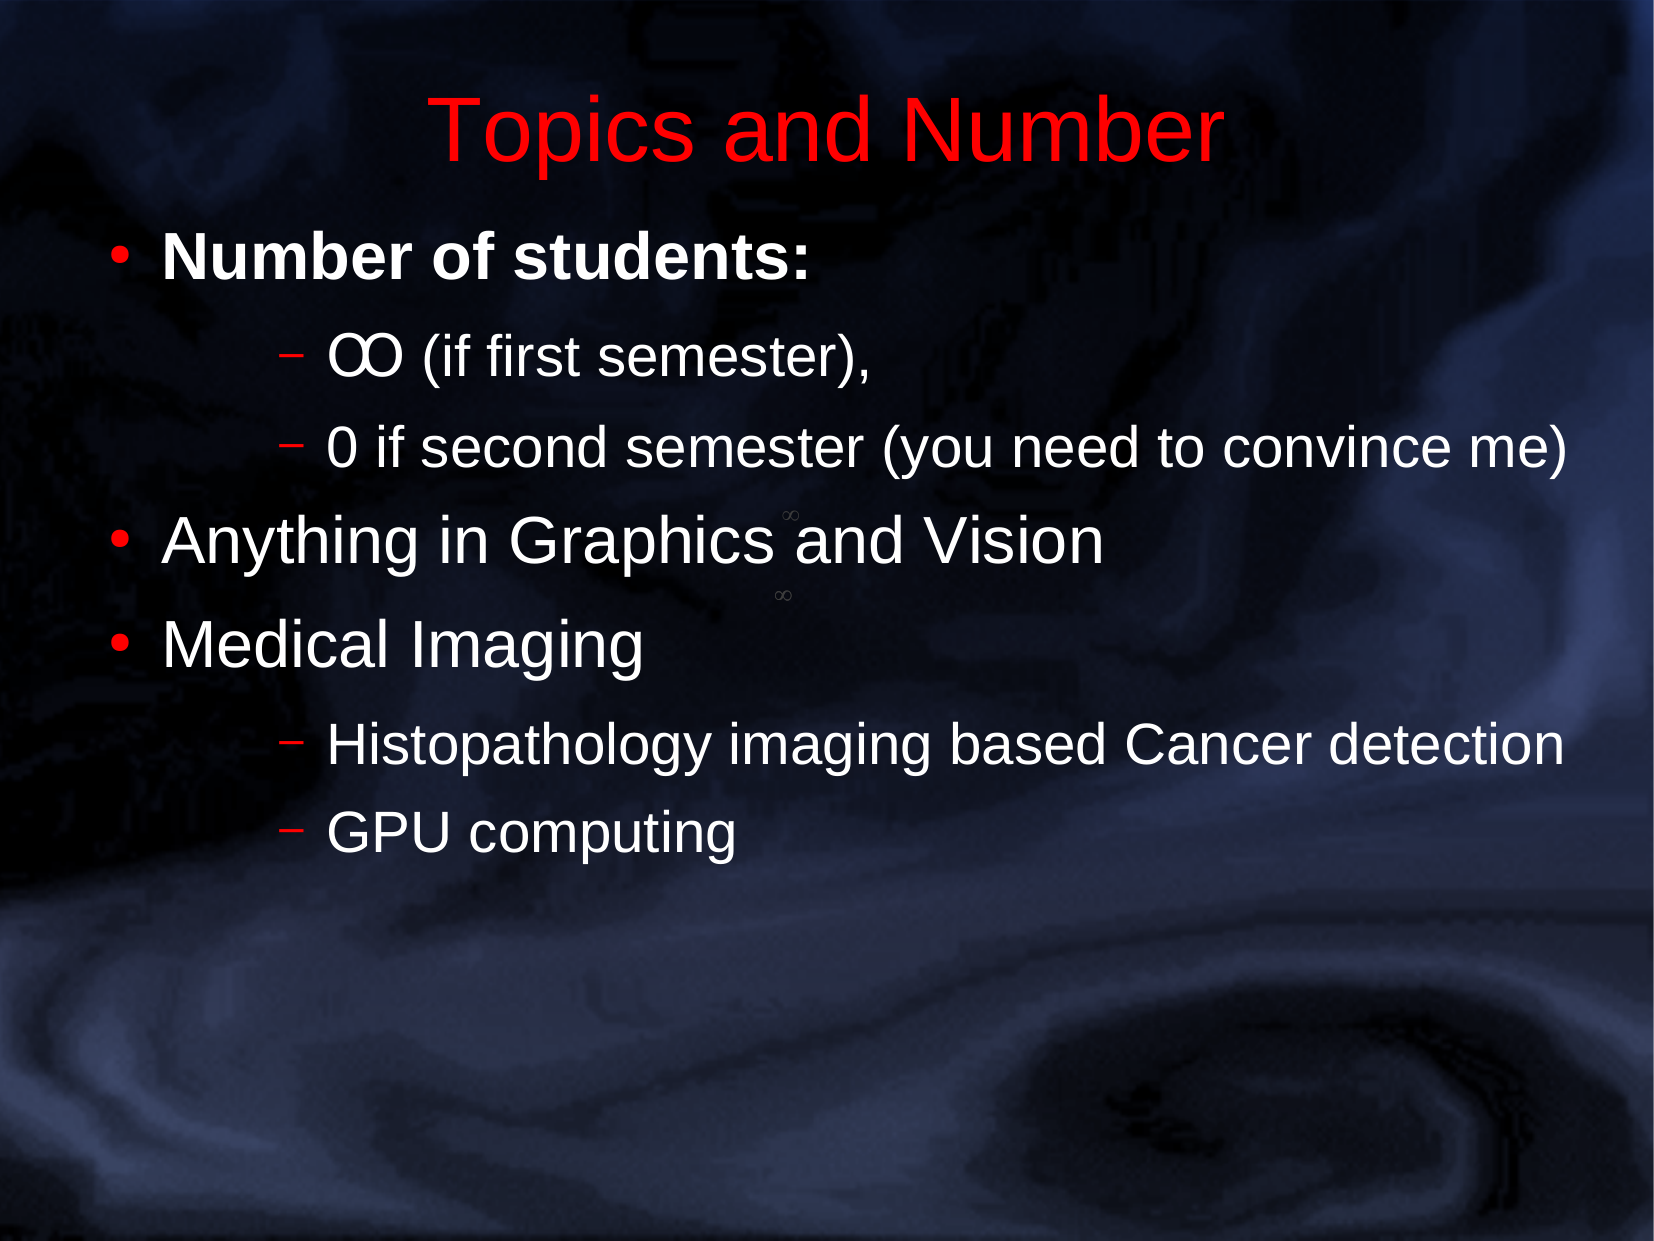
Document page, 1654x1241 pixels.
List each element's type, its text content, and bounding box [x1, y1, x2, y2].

chart [775, 509, 894, 569]
title Topics and Number [82, 33, 1571, 226]
list Number of students: Ꝏ (if first semester), 0 if second semester (you need to convince me) Anything in Graphics and Vision Medical Imaging Histopathology imaging based Cancer detection GPU computing [90, 218, 1579, 1023]
picture [0, 0, 1654, 1241]
chart [767, 589, 800, 603]
